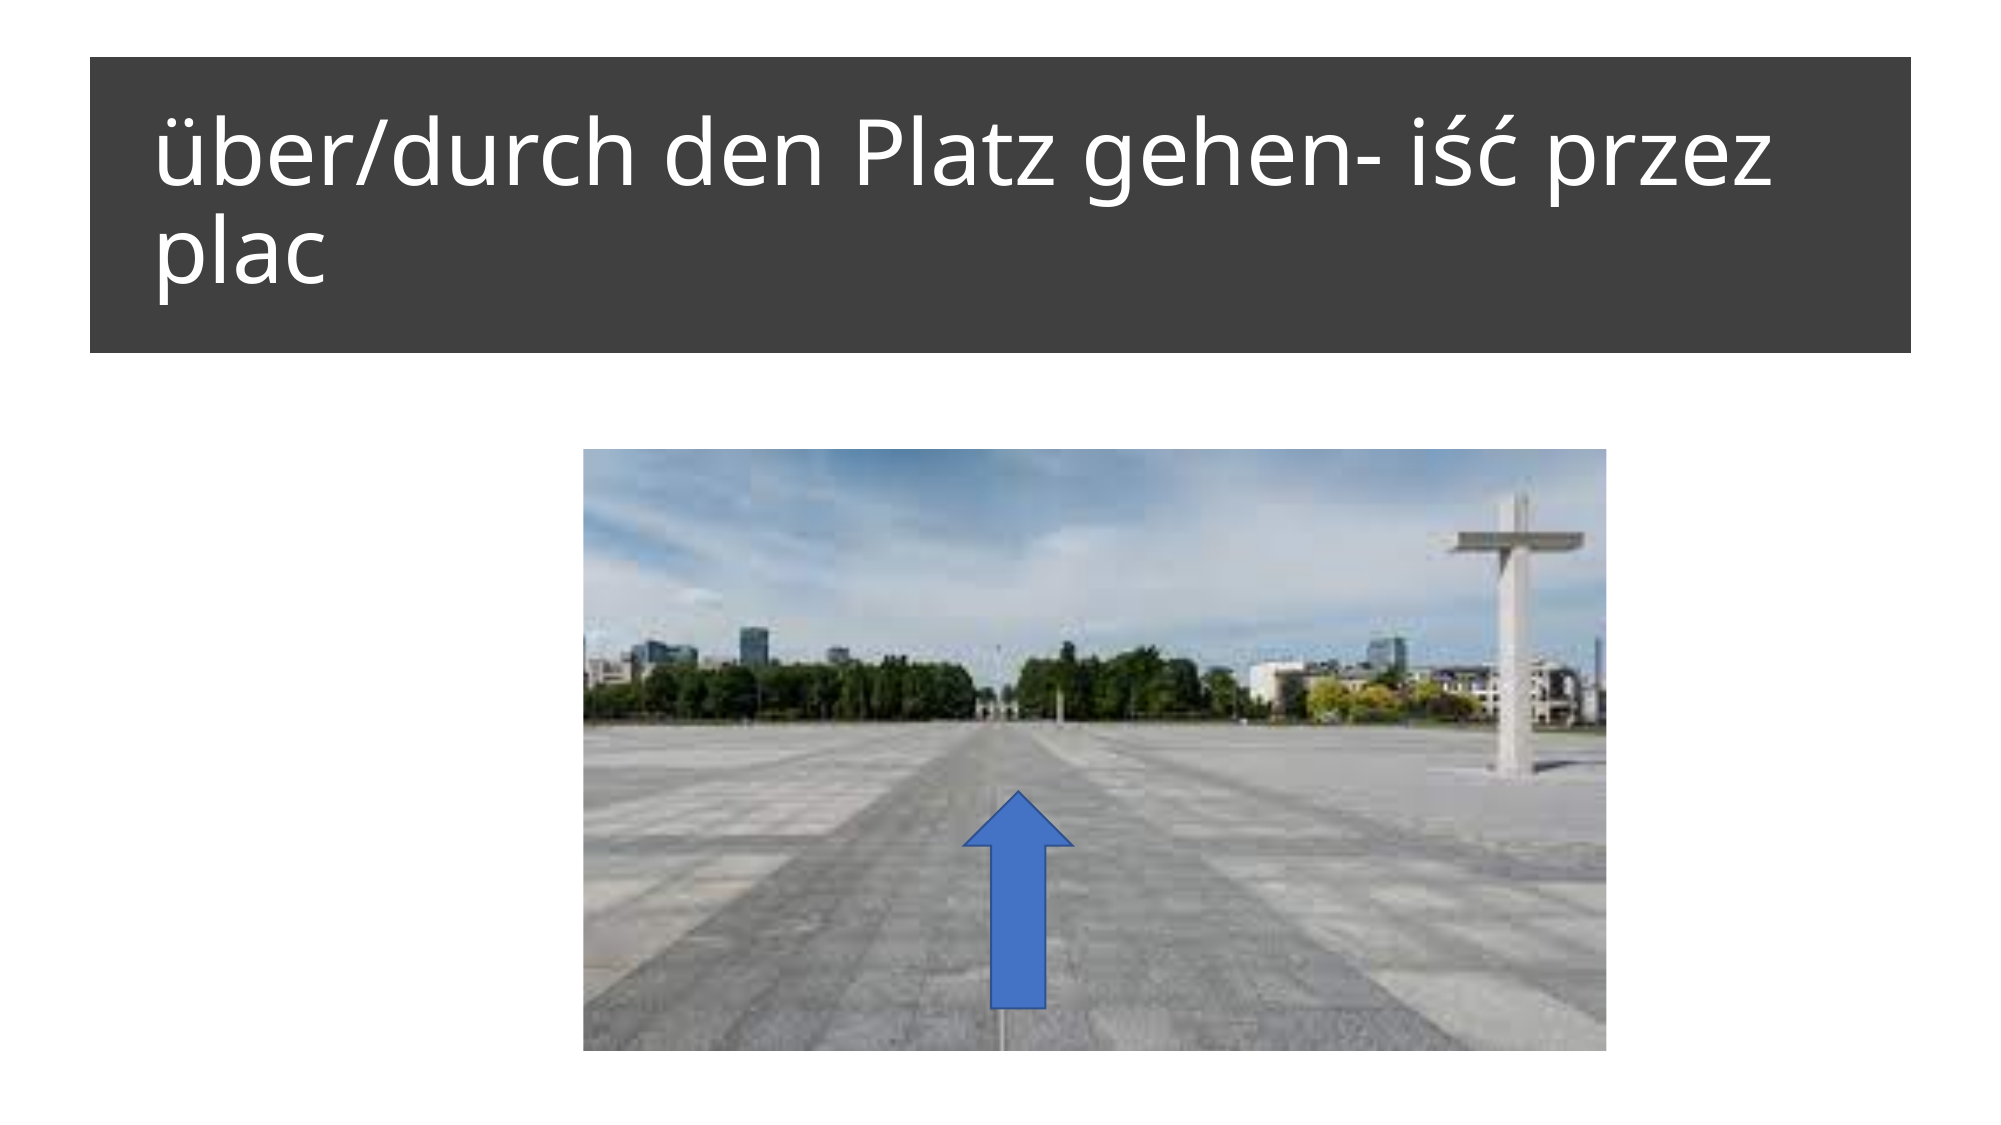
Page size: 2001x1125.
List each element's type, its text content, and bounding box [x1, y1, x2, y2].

text_box [964, 791, 1073, 1009]
title über/durch den Platz gehen- iść przez plac [137, 96, 1863, 314]
text_box [90, 57, 1911, 353]
picture [583, 449, 1607, 1051]
